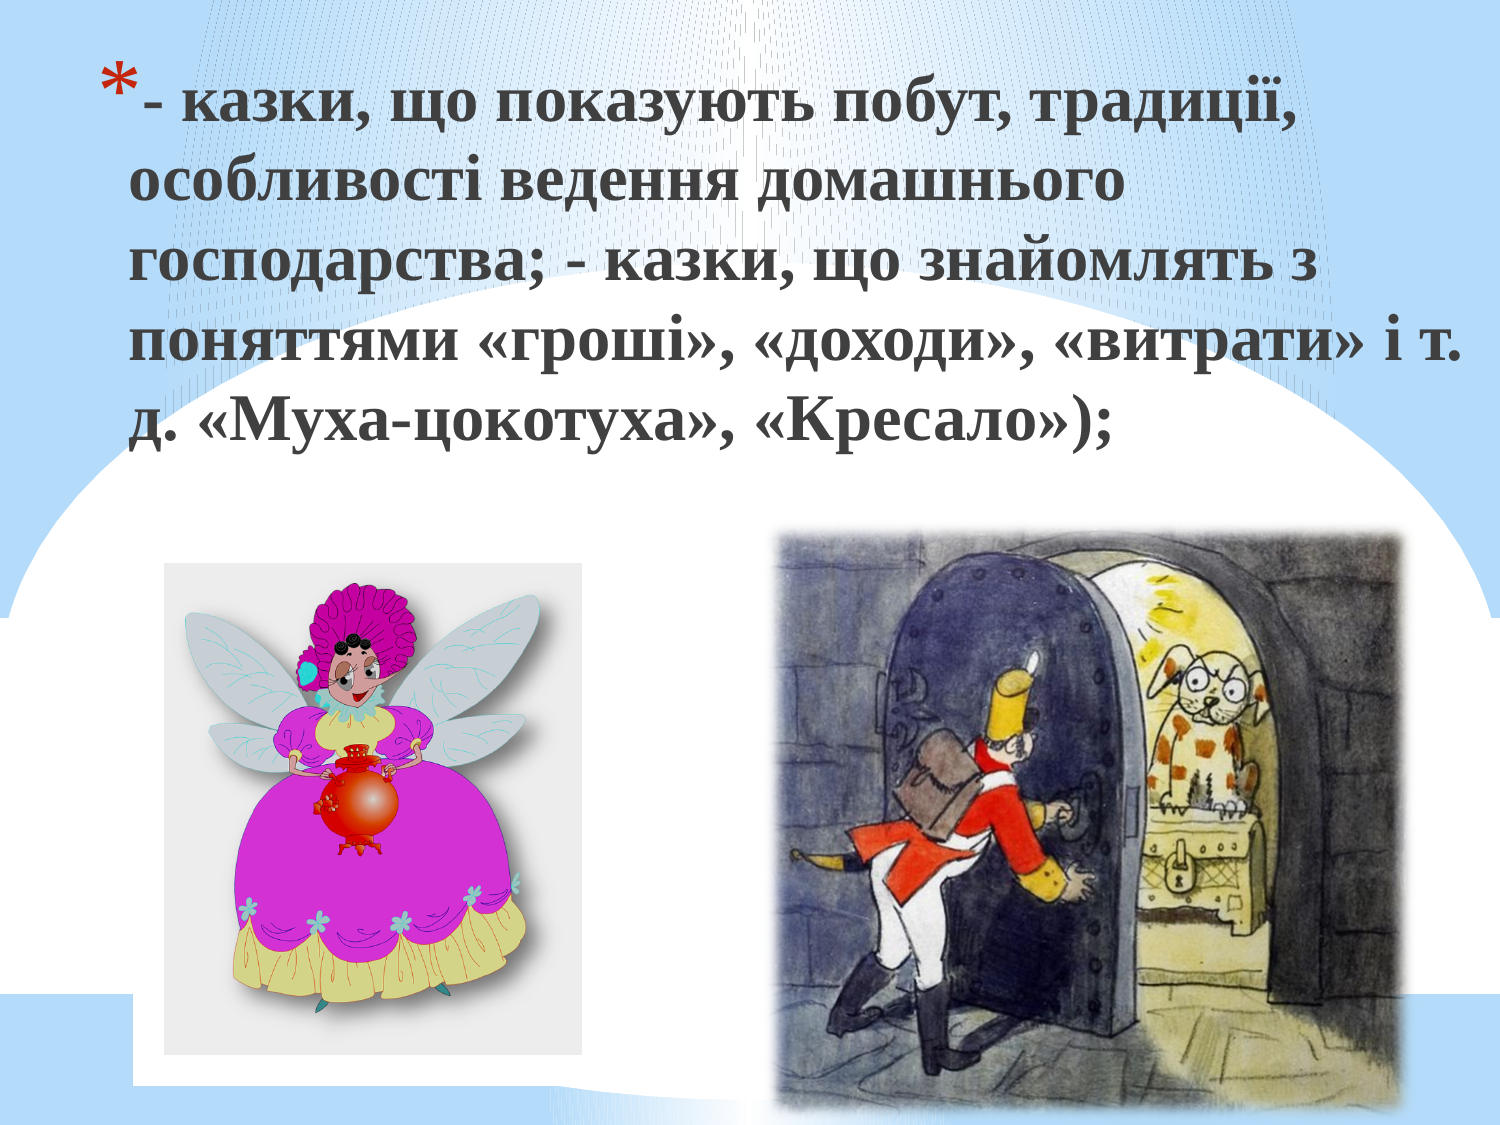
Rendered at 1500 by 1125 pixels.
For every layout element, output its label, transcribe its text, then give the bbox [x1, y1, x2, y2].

picture [761, 518, 1418, 1125]
picture [164, 562, 582, 1055]
list - казки, що показують побут, традиції, особливості ведення домашнього господарства; - казки, що знайомлять з поняттями «гроші», «доходи», «витрати» і т. д. «Муха-цокотуха», «Кресало»); [76, 46, 1500, 544]
